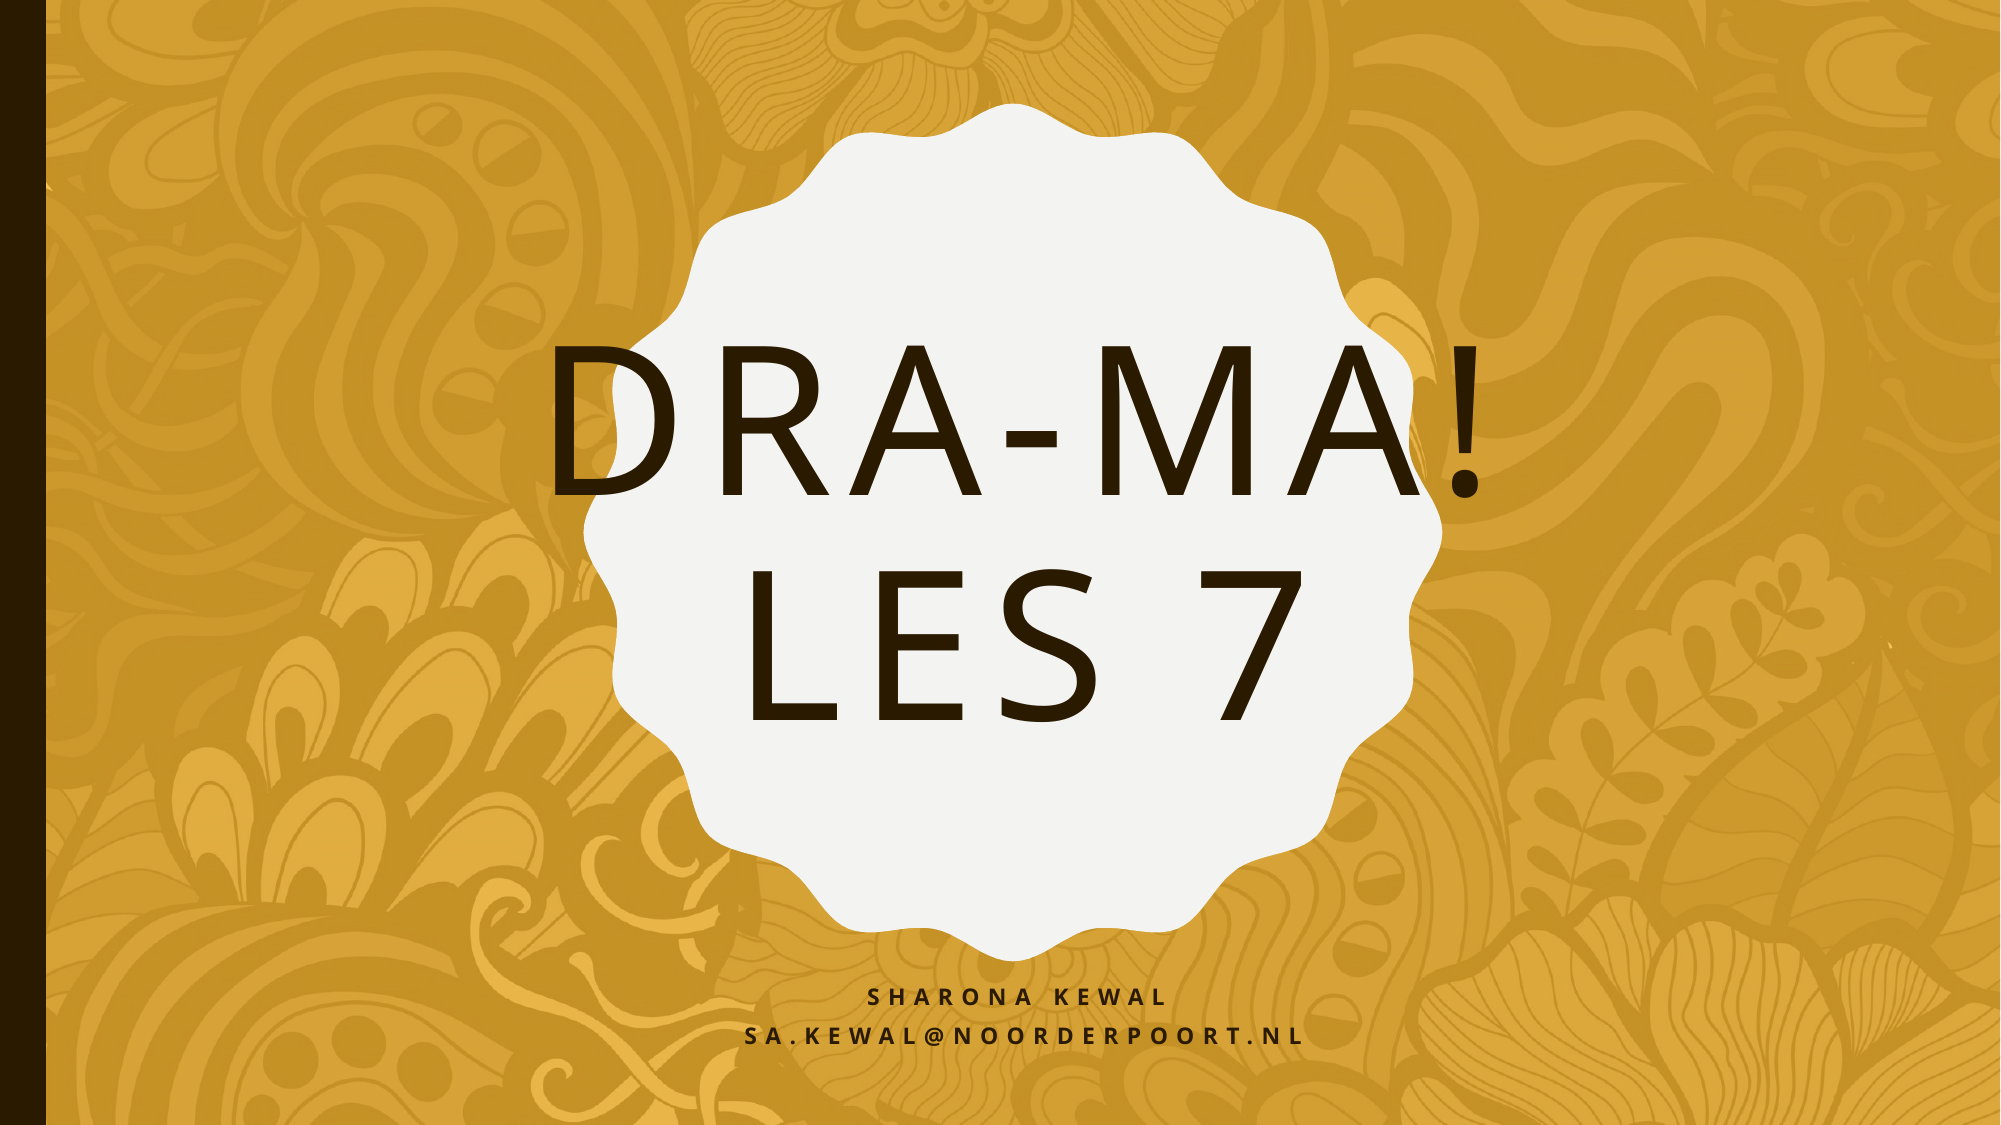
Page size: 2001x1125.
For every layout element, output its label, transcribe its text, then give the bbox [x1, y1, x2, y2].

text_box [0, 0, 2000, 1125]
subtitle Sharona Kewal Sa.kewal@noorderpoort.nl [285, 977, 1762, 1065]
title Dra-ma! les 7 [176, 180, 1870, 902]
